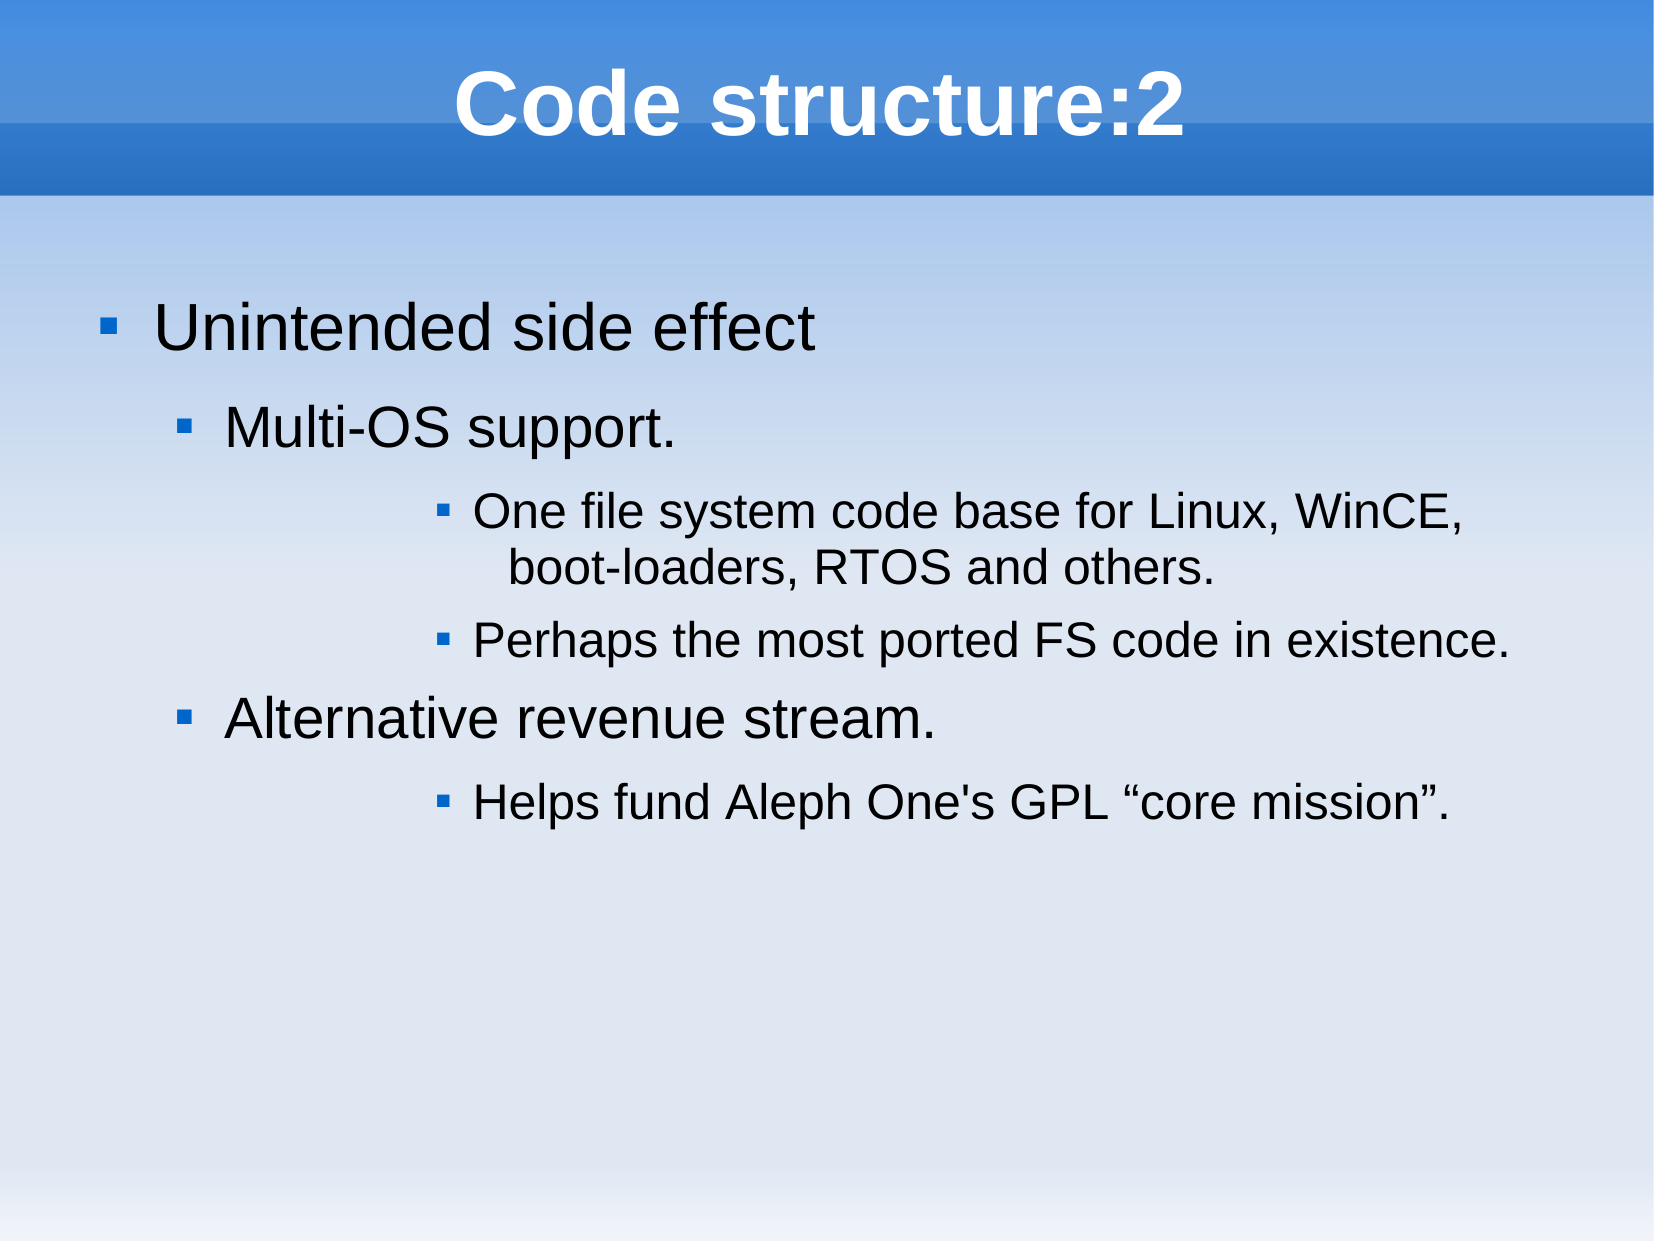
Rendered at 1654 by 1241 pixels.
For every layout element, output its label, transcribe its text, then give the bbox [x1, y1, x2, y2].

picture [0, 0, 1654, 1241]
title Code structure:2 [76, 7, 1565, 200]
list Unintended side effect Multi-OS support. One file system code base for Linux, WinCE, boot-loaders, RTOS and others. Perhaps the most ported FS code in existence. Alternative revenue stream. Helps fund Aleph One's GPL “core mission”. [82, 290, 1571, 1094]
